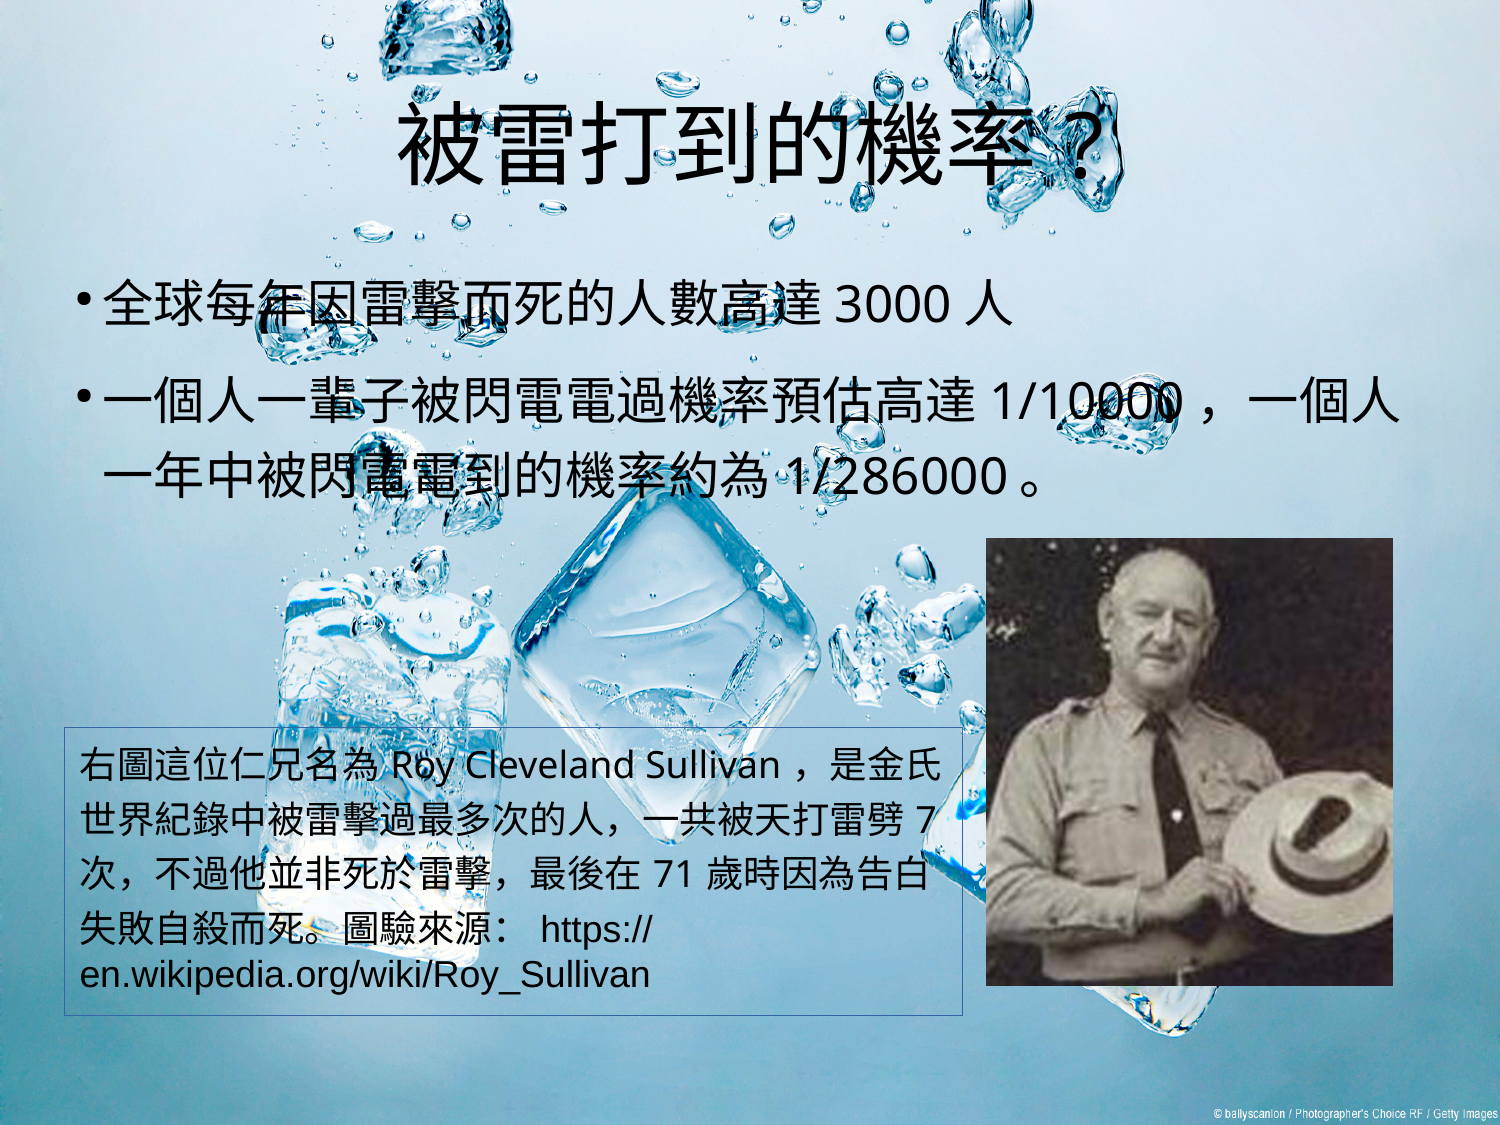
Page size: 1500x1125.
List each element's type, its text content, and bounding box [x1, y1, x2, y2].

text_box 右圖這位仁兄名為Roy Cleveland Sullivan，是金氏世界紀錄中被雷擊過最多次的人，一共被天打雷劈7次，不過他並非死於雷擊，最後在71歲時因為告白失敗自殺而死。圖驗來源：https://en.wikipedia.org/wiki/Roy_Sullivan [64, 727, 963, 1016]
picture [0, 0, 1500, 1125]
title 被雷打到的機率? [75, 45, 1425, 233]
list 全球每年因雷擊而死的人數高達3000人 一個人一輩子被閃電電過機率預估高達1/10000，一個人一年中被閃電電到的機率約為1/286000。 [75, 262, 1425, 516]
